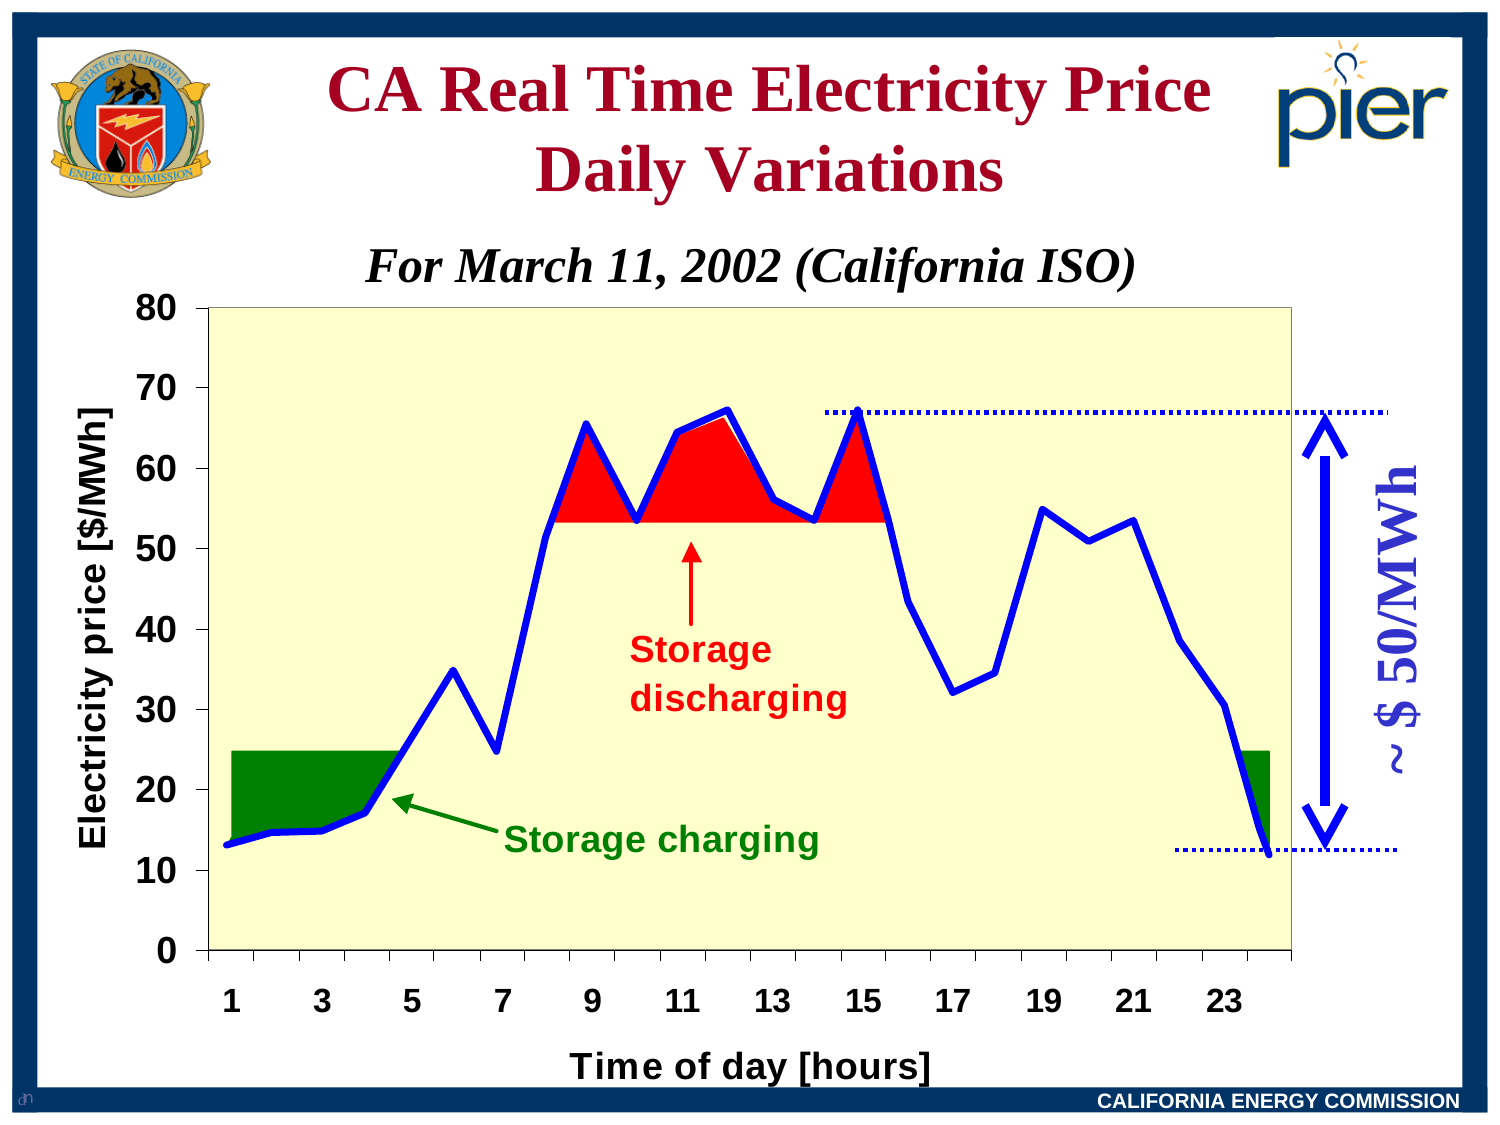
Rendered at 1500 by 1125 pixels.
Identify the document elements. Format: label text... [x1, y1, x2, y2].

text_box CA Real Time Electricity Price Daily Variations [311, 37, 1229, 213]
chart [37, 253, 1313, 1125]
text_box For March 11, 2002 (California ISO) [350, 224, 1153, 253]
picture [50, 49, 211, 198]
text_box ~ $ 50/MWh [1350, 450, 1436, 804]
picture [1275, 37, 1451, 171]
